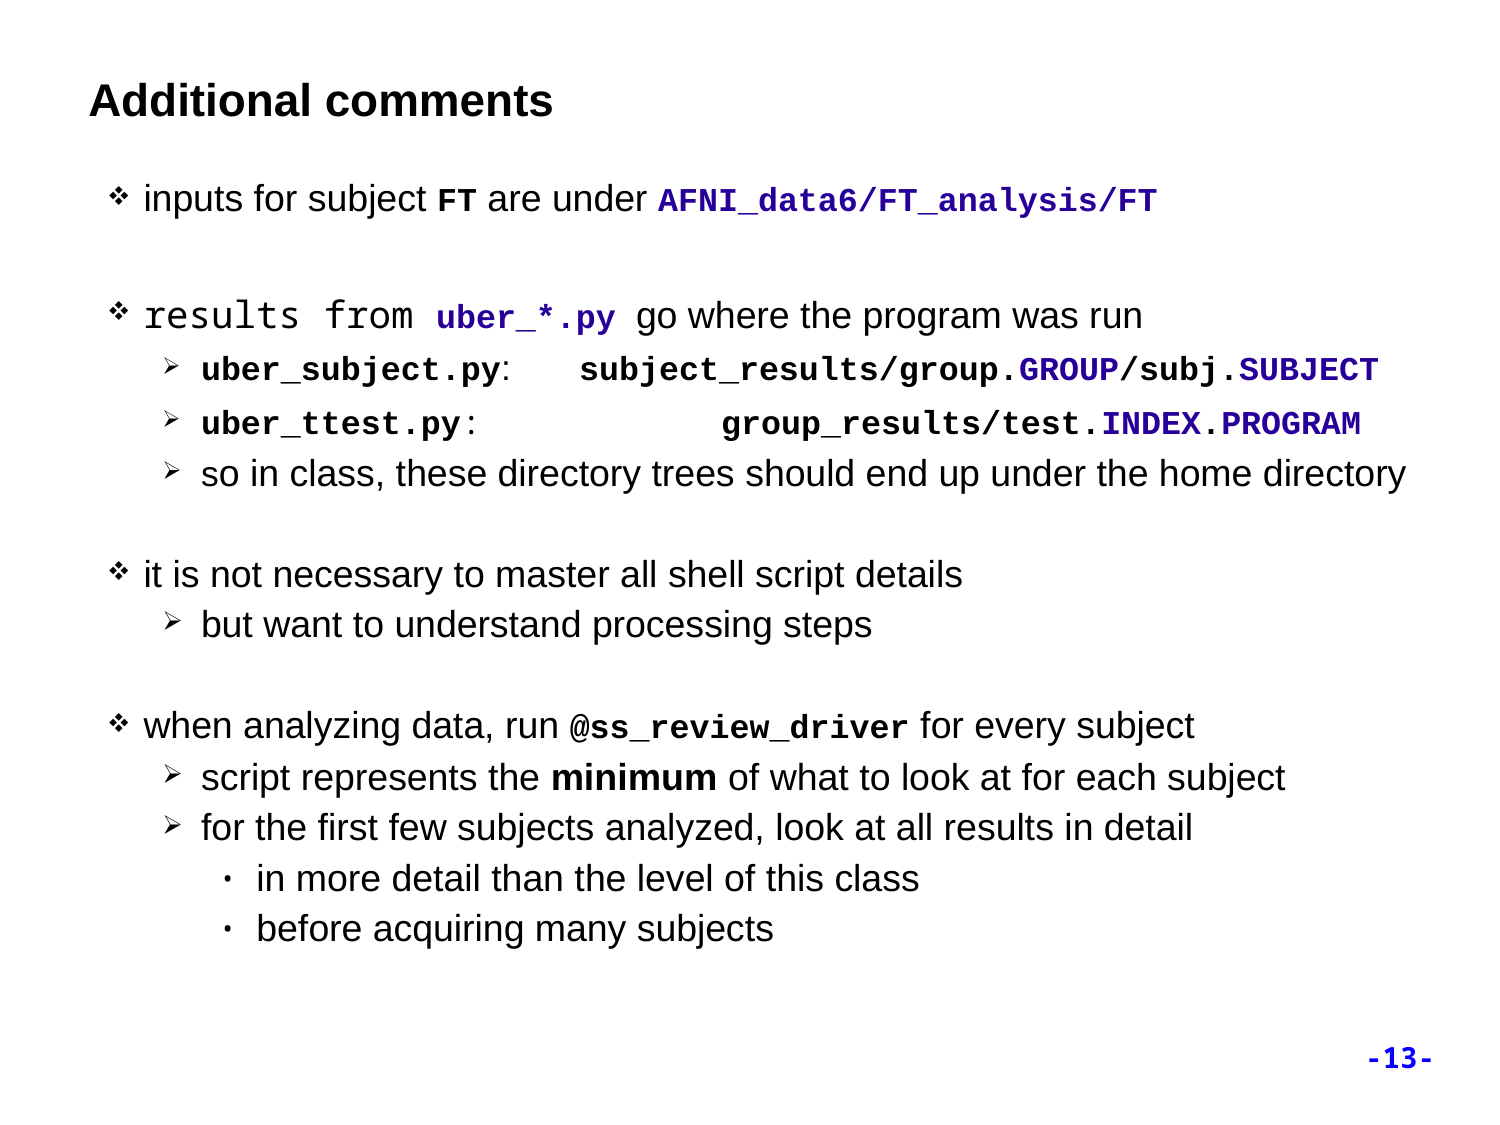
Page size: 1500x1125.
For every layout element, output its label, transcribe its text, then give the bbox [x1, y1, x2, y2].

list Additional comments inputs for subject FT are under AFNI_data6/FT_analysis/FT results from uber_*.py go where the program was run uber_subject.py: subject_results/group.GROUP/subj.SUBJECT uber_ttest.py: group_results/test.INDEX.PROGRAM so in class, these directory trees should end up under the home directory it is not necessary to master all shell script details but want to understand processing steps when analyzing data, run @ss_review_driver for every subject script represents the minimum of what to look at for each subject for the first few subjects analyzed, look at all results in detail in more detail than the level of this class before acquiring many subjects [35, 80, 1456, 1102]
